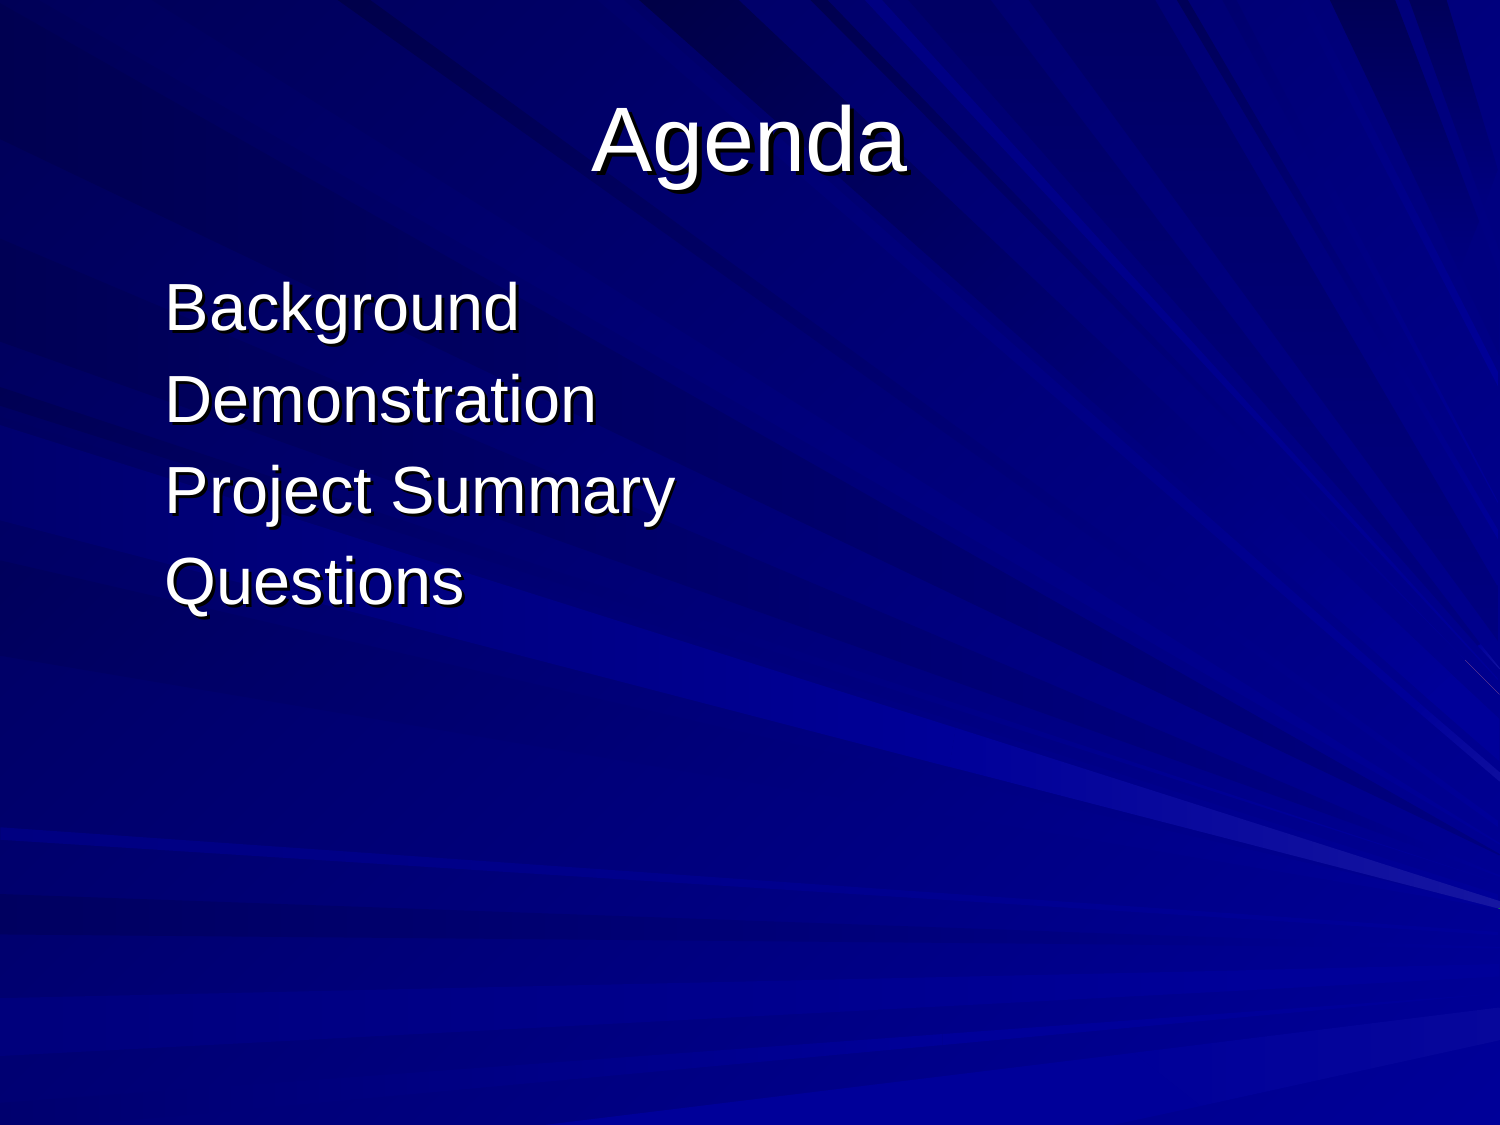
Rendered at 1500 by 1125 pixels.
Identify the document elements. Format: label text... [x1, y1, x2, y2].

title Agenda [75, 45, 1426, 234]
list Background Demonstration Project Summary Questions [150, 262, 1500, 1006]
